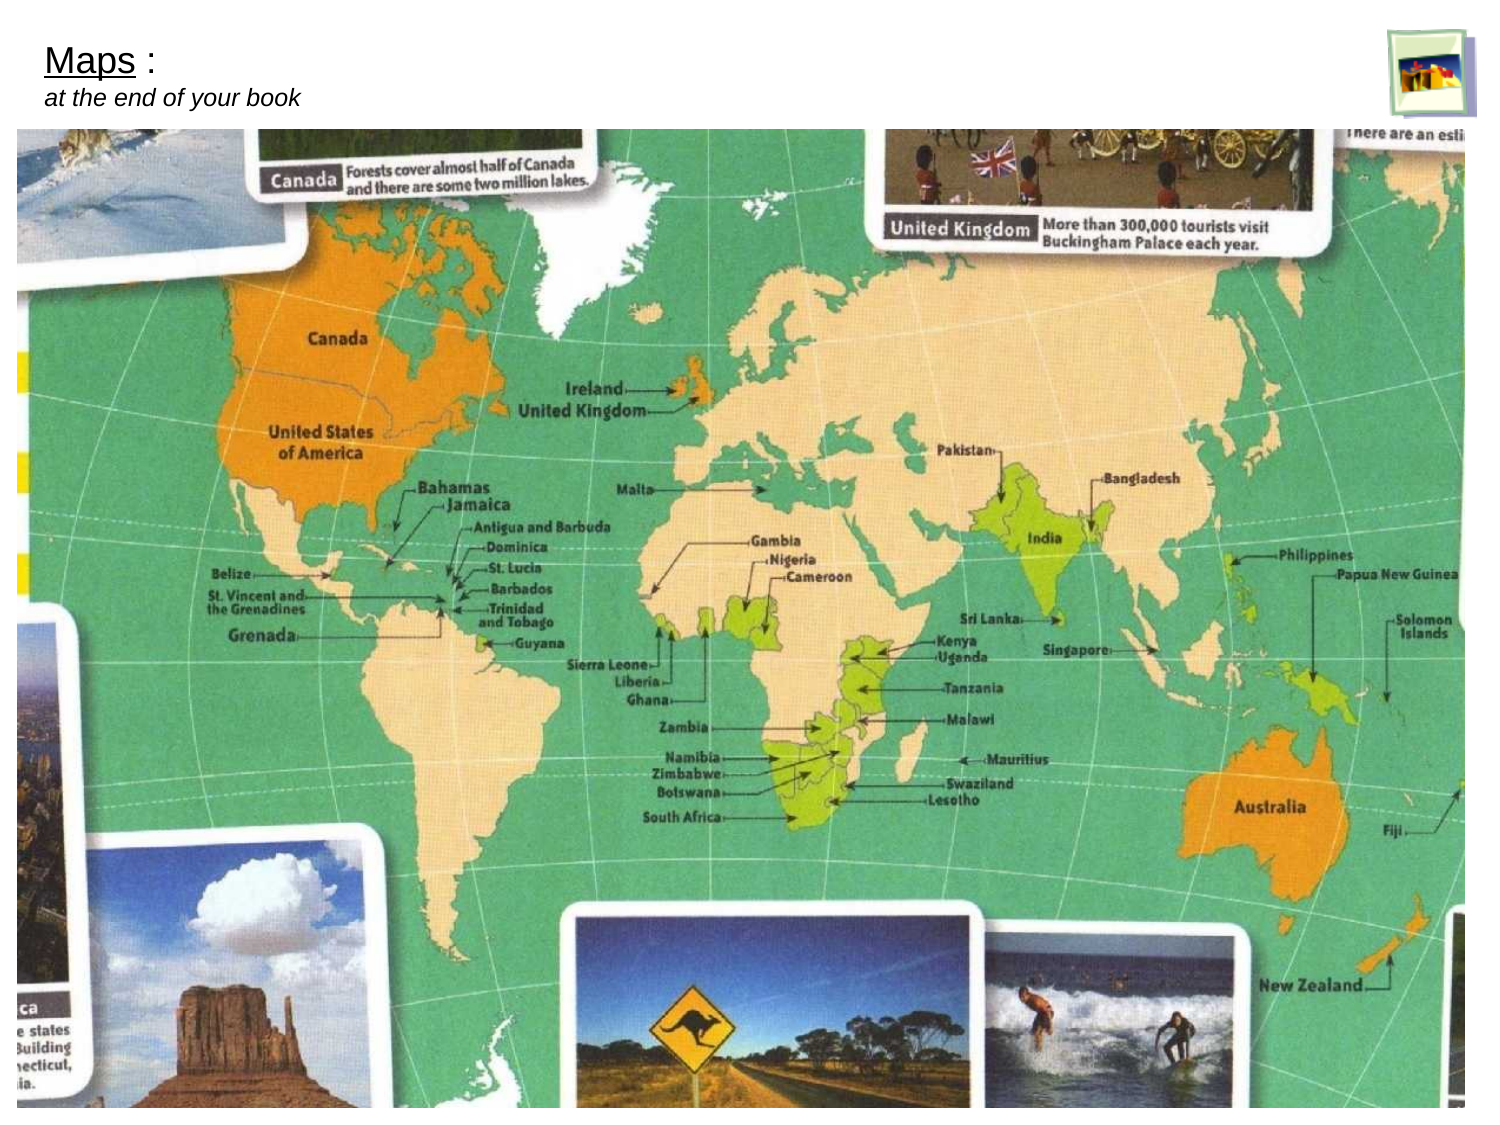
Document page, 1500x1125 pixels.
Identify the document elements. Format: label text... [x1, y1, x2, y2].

text_box Maps : at the end of your book [29, 28, 317, 119]
picture [17, 129, 1465, 1108]
picture [1387, 29, 1477, 119]
